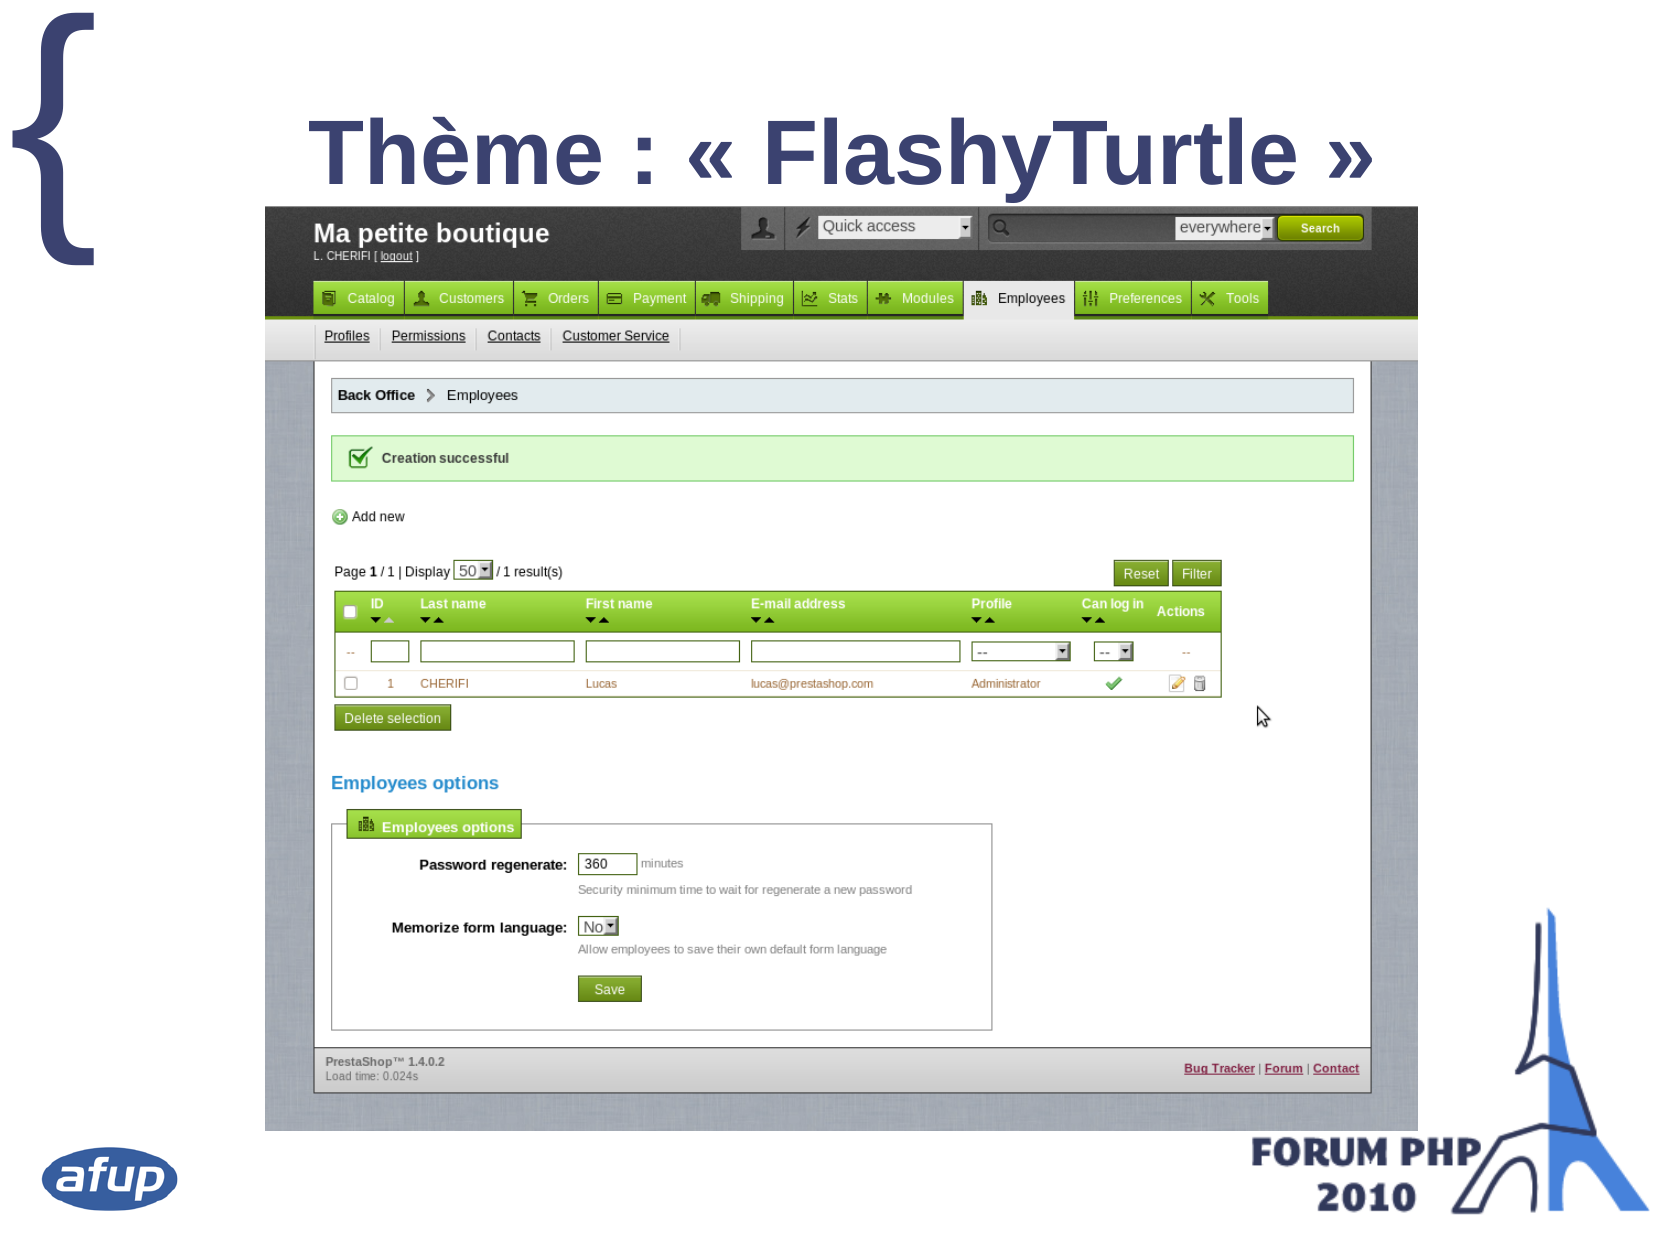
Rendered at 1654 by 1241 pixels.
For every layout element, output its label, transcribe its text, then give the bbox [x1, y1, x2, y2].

picture [265, 206, 1650, 1241]
picture [41, 1146, 178, 1211]
title Thème : « FlashyTurtle » [82, 49, 1571, 257]
